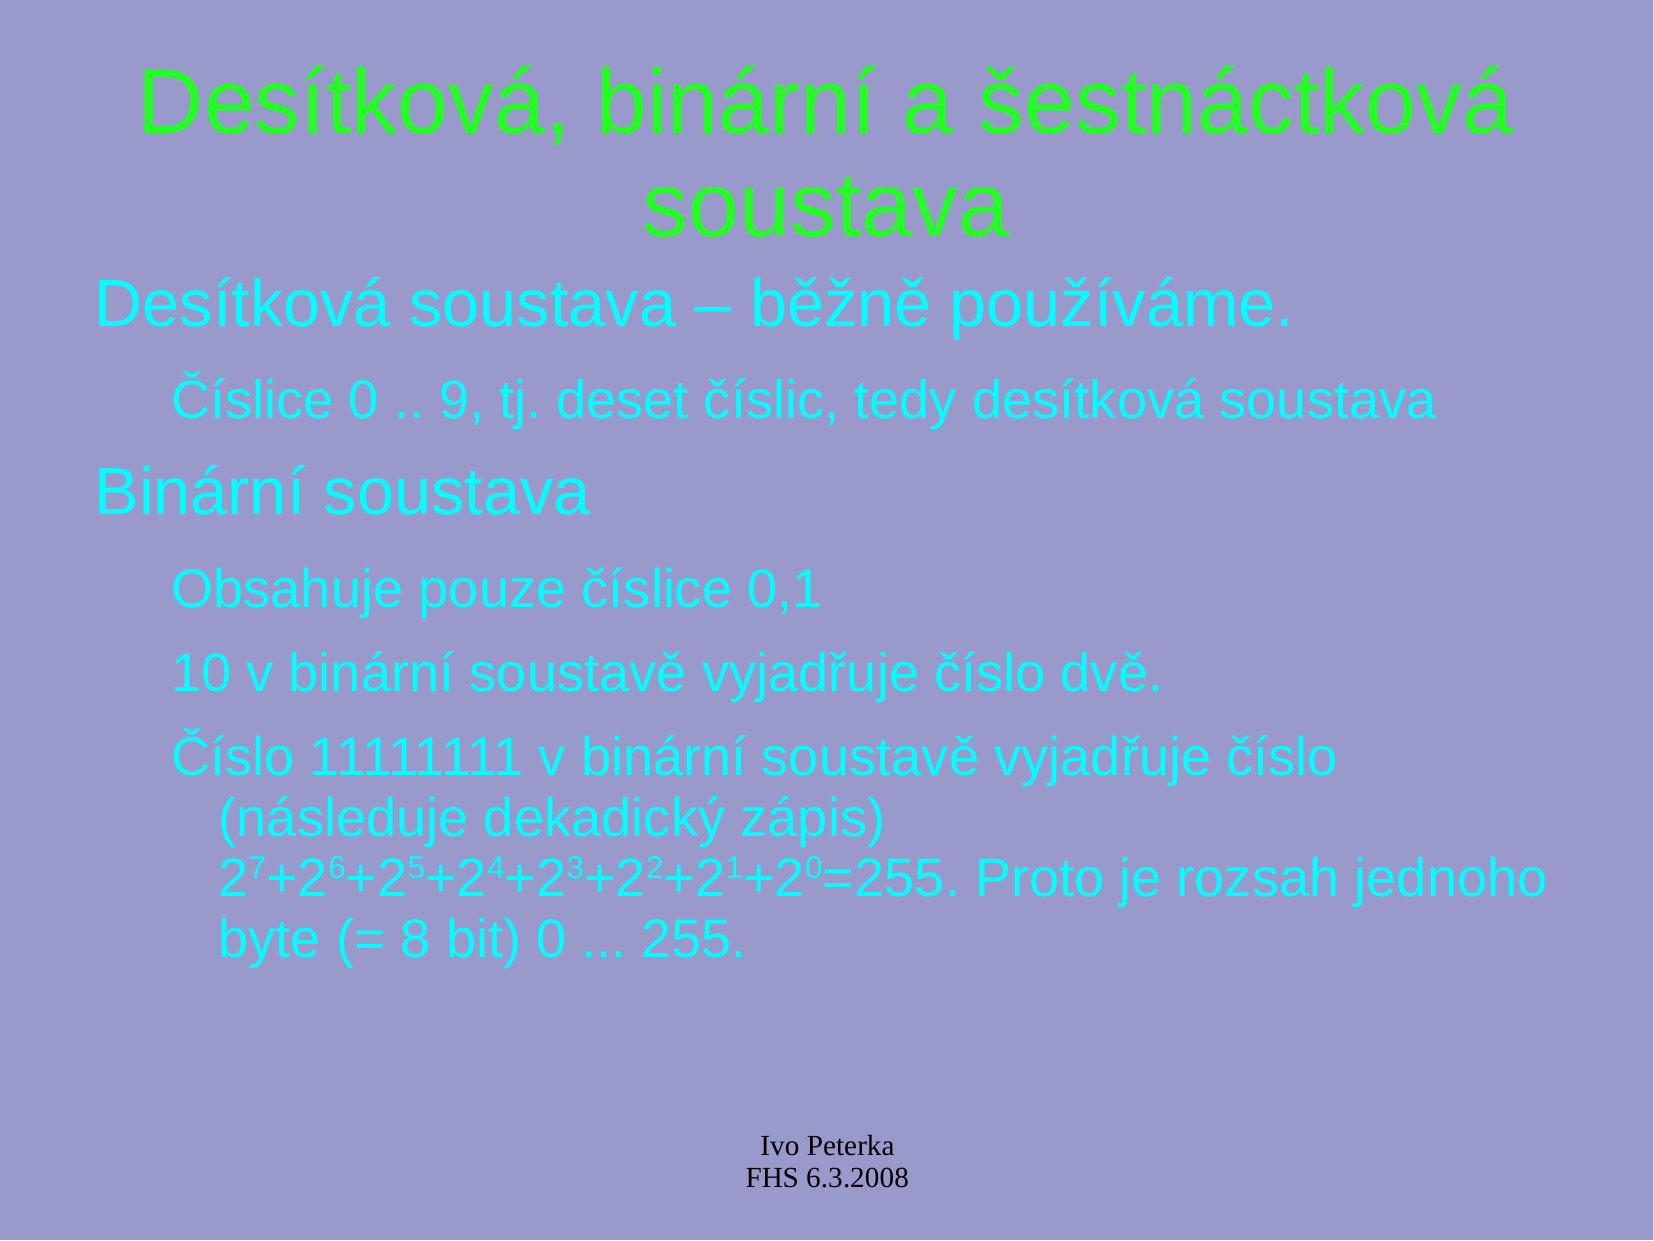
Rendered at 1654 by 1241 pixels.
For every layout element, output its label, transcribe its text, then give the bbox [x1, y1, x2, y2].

list Desítková soustava – běžně používáme. Číslice 0 .. 9, tj. deset číslic, tedy desítková soustava Binární soustava Obsahuje pouze číslice 0,1 10 v binární soustavě vyjadřuje číslo dvě. Číslo 11111111 v binární soustavě vyjadřuje číslo (následuje dekadický zápis) 27+26+25+24+23+22+21+20=255. Proto je rozsah jednoho byte (= 8 bit) 0 ... 255. [76, 265, 1565, 1070]
title Desítková, binární a šestnáctková soustava [82, 50, 1571, 256]
